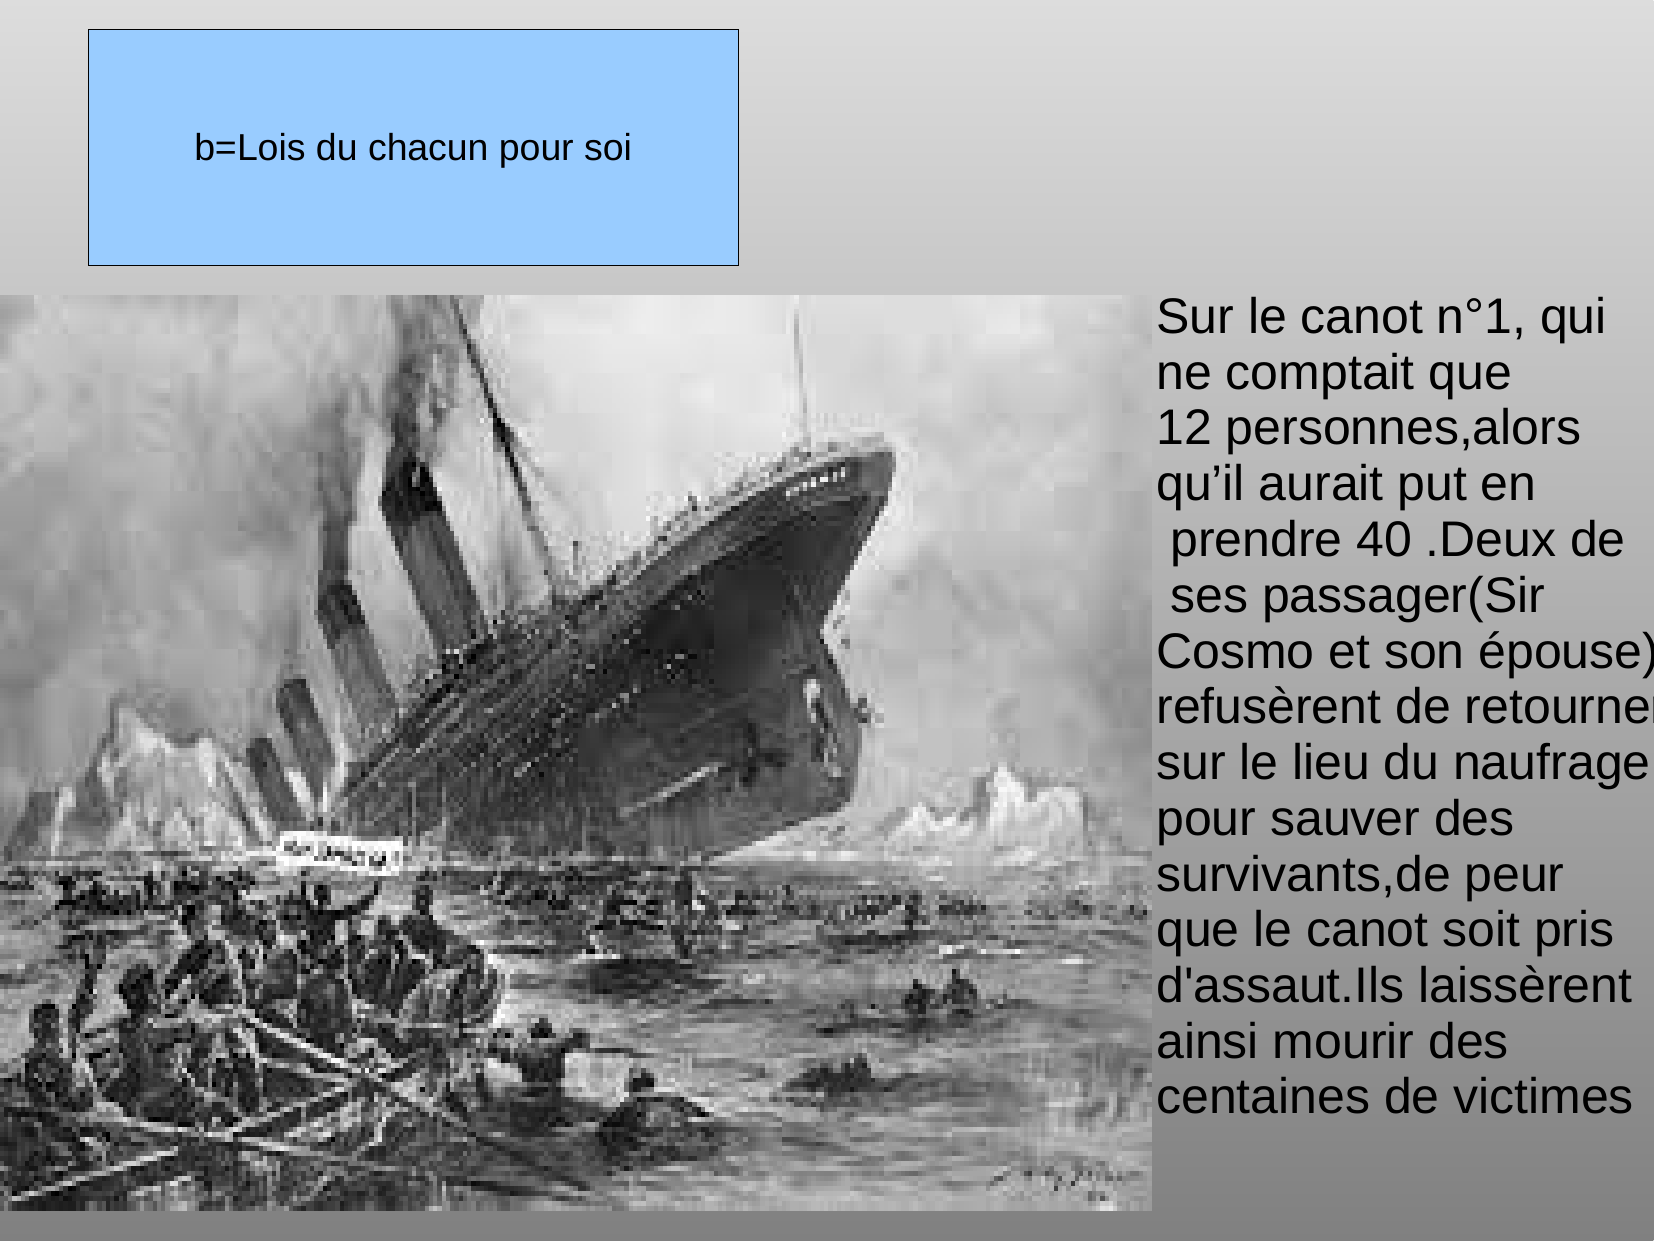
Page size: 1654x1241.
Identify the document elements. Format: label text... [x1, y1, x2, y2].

text_box b=Lois du chacun pour soi [88, 29, 739, 266]
text_box Sur le canot n°1, qui ne comptait que 12 personnes,alors qu’il aurait put en prendre 40 .Deux de ses passager(Sir Cosmo et son épouse) refusèrent de retourner sur le lieu du naufrage pour sauver des survivants,de peur que le canot soit pris d'assaut.Ils laissèrent ainsi mourir des centaines de victimes [1141, 280, 1654, 1241]
picture [0, 295, 1141, 1211]
